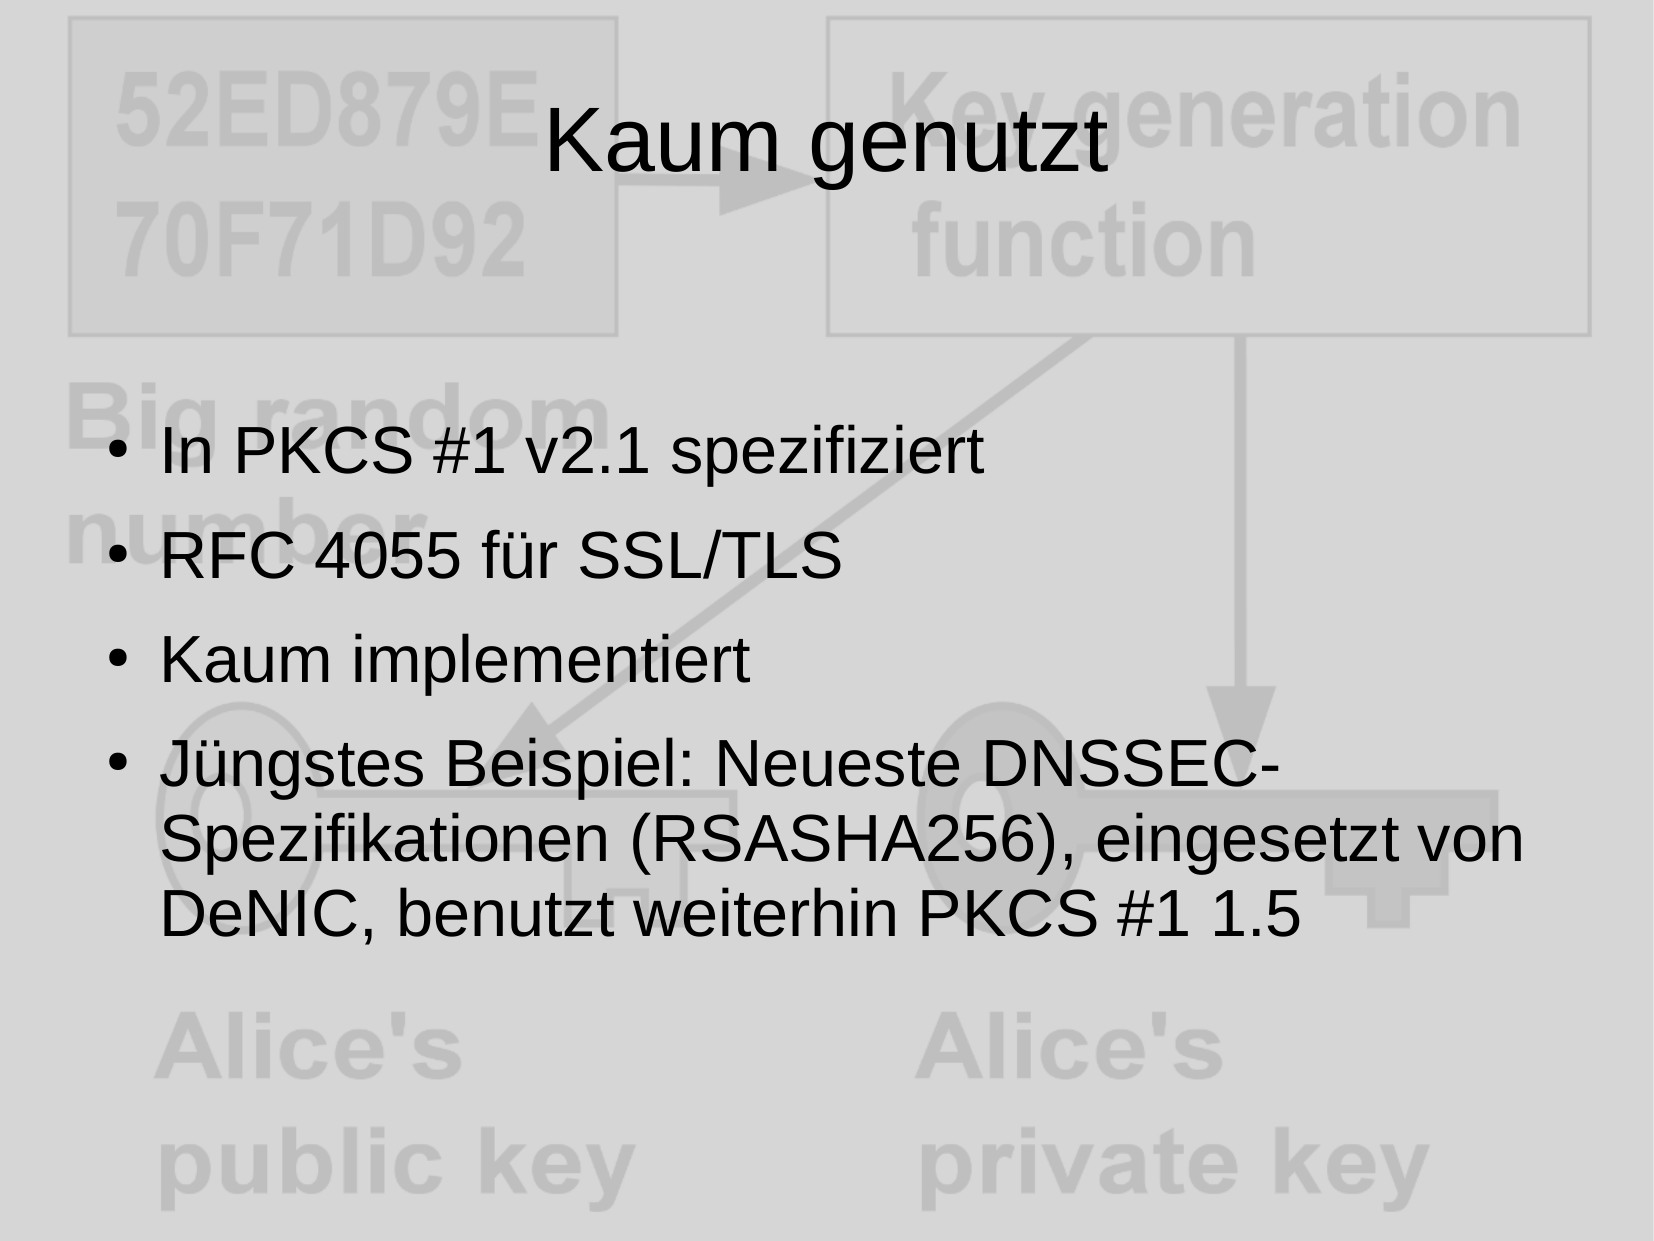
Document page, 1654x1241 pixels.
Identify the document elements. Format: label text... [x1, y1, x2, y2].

list In PKCS #1 v2.1 spezifiziert RFC 4055 für SSL/TLS Kaum implementiert Jüngstes Beispiel: Neueste DNSSEC-Spezifikationen (RSASHA256), eingesetzt von DeNIC, benutzt weiterhin PKCS #1 1.5 [88, 413, 1571, 1094]
picture [0, 0, 1654, 1241]
title Kaum genutzt [59, 68, 1595, 212]
